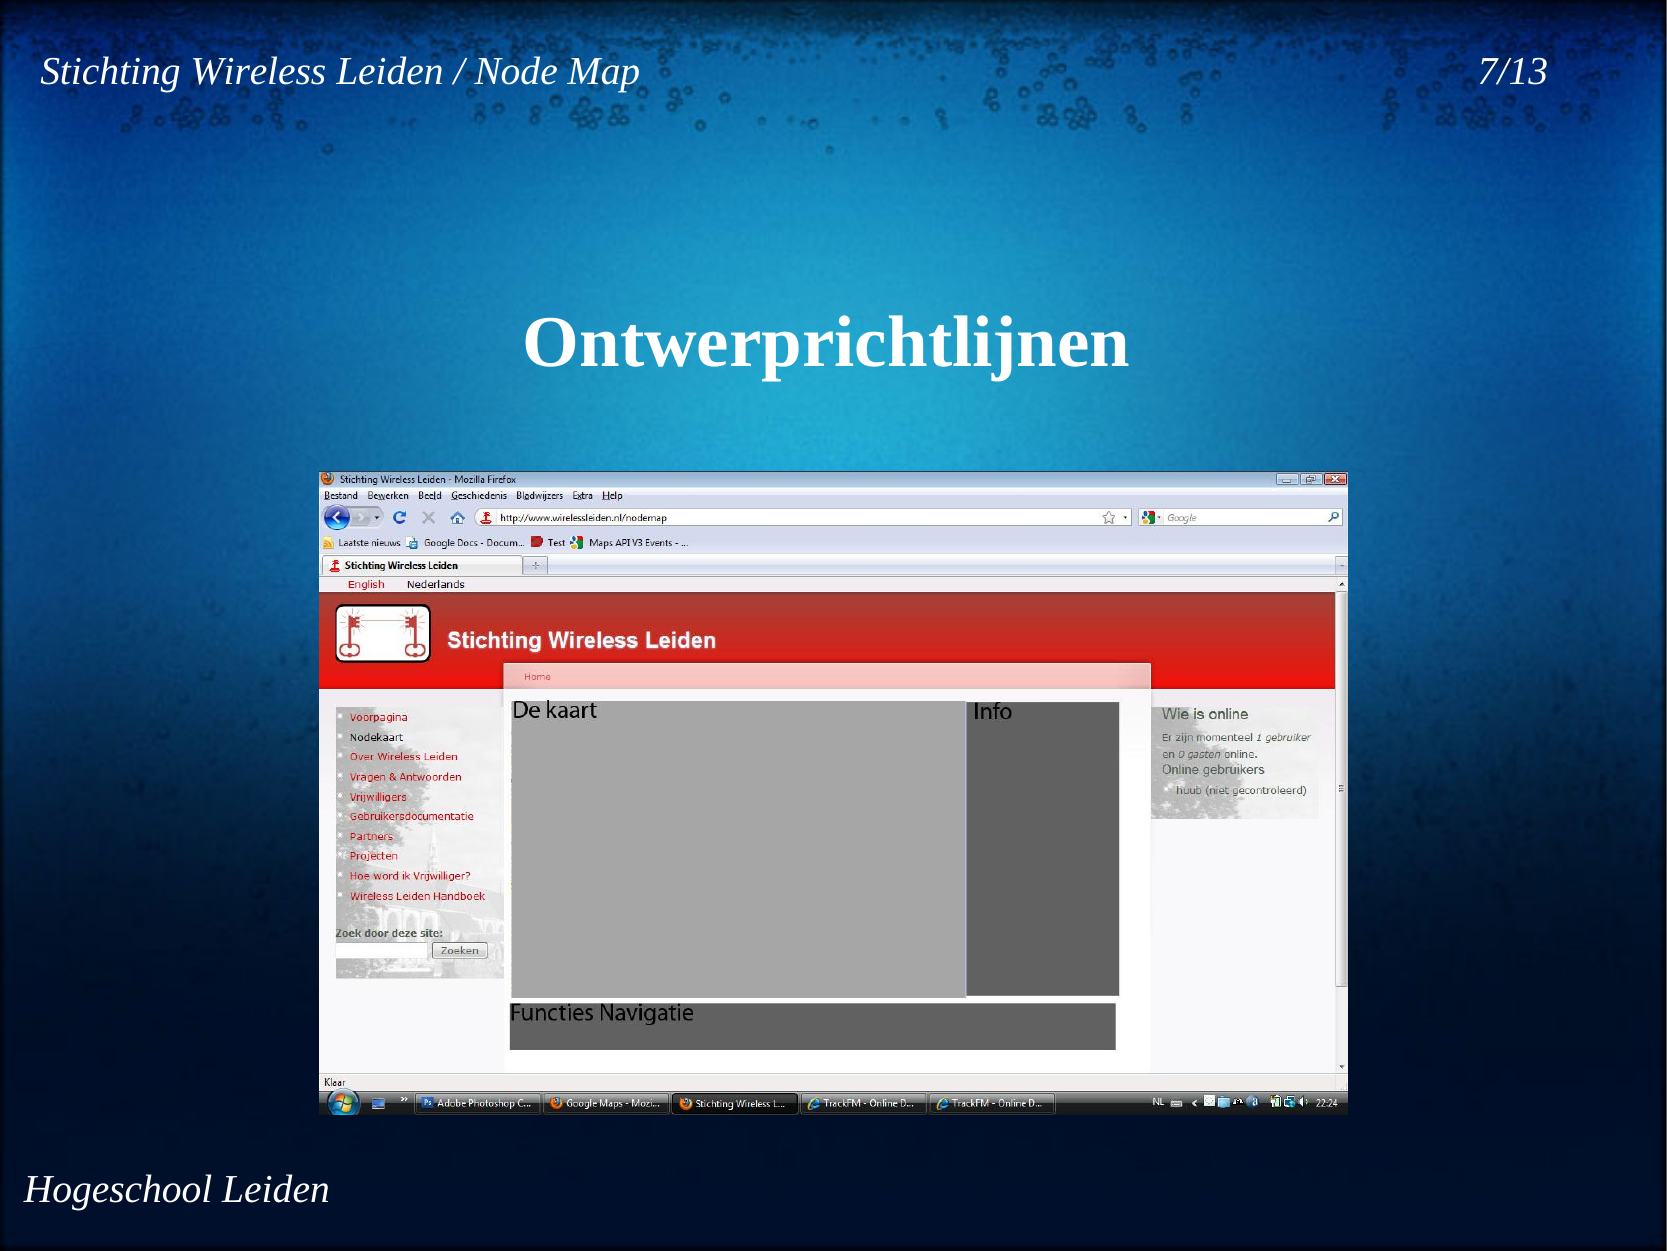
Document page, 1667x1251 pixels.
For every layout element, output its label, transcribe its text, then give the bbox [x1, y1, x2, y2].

text_box Hogeschool Leiden [23, 1166, 1612, 1212]
title Stichting Wireless Leiden / Node Map 7/13 [40, 48, 1629, 96]
picture [0, 0, 1667, 1251]
list Ontwerprichtlijnen [173, 300, 1480, 857]
